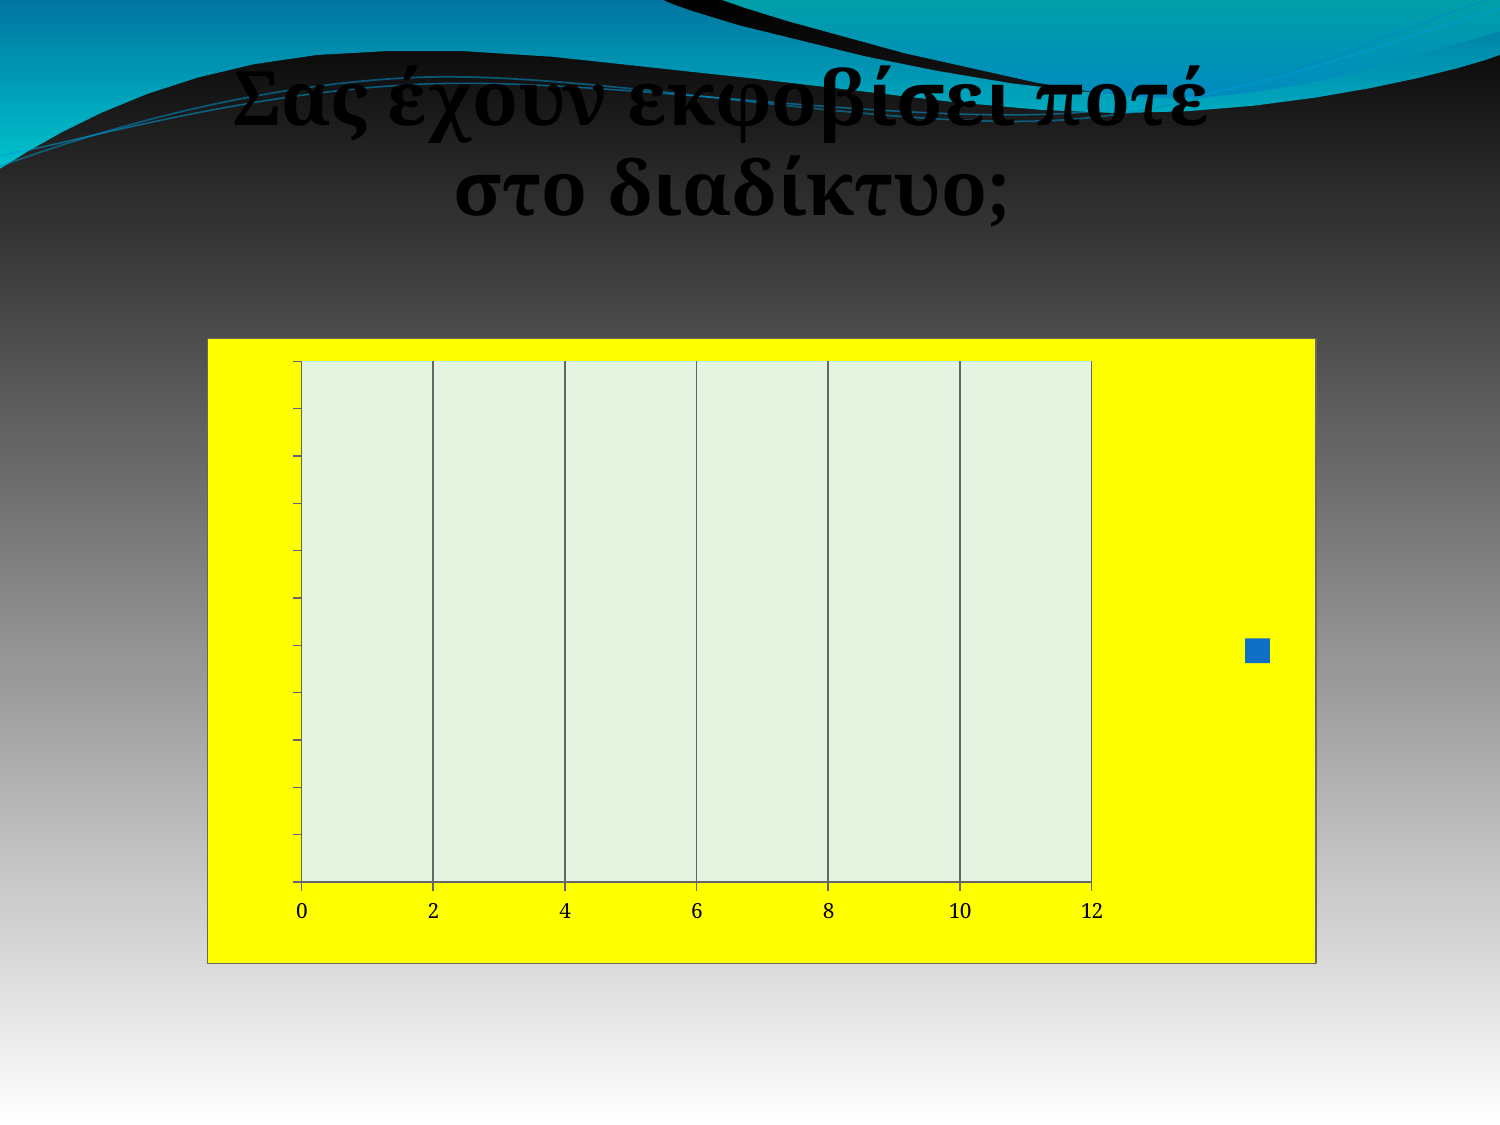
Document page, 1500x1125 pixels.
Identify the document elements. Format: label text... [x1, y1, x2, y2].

chart [206, 337, 1317, 965]
text_box Σας έχουν εκφοβίσει ποτέ στο διαδίκτυο; [64, 42, 1400, 238]
